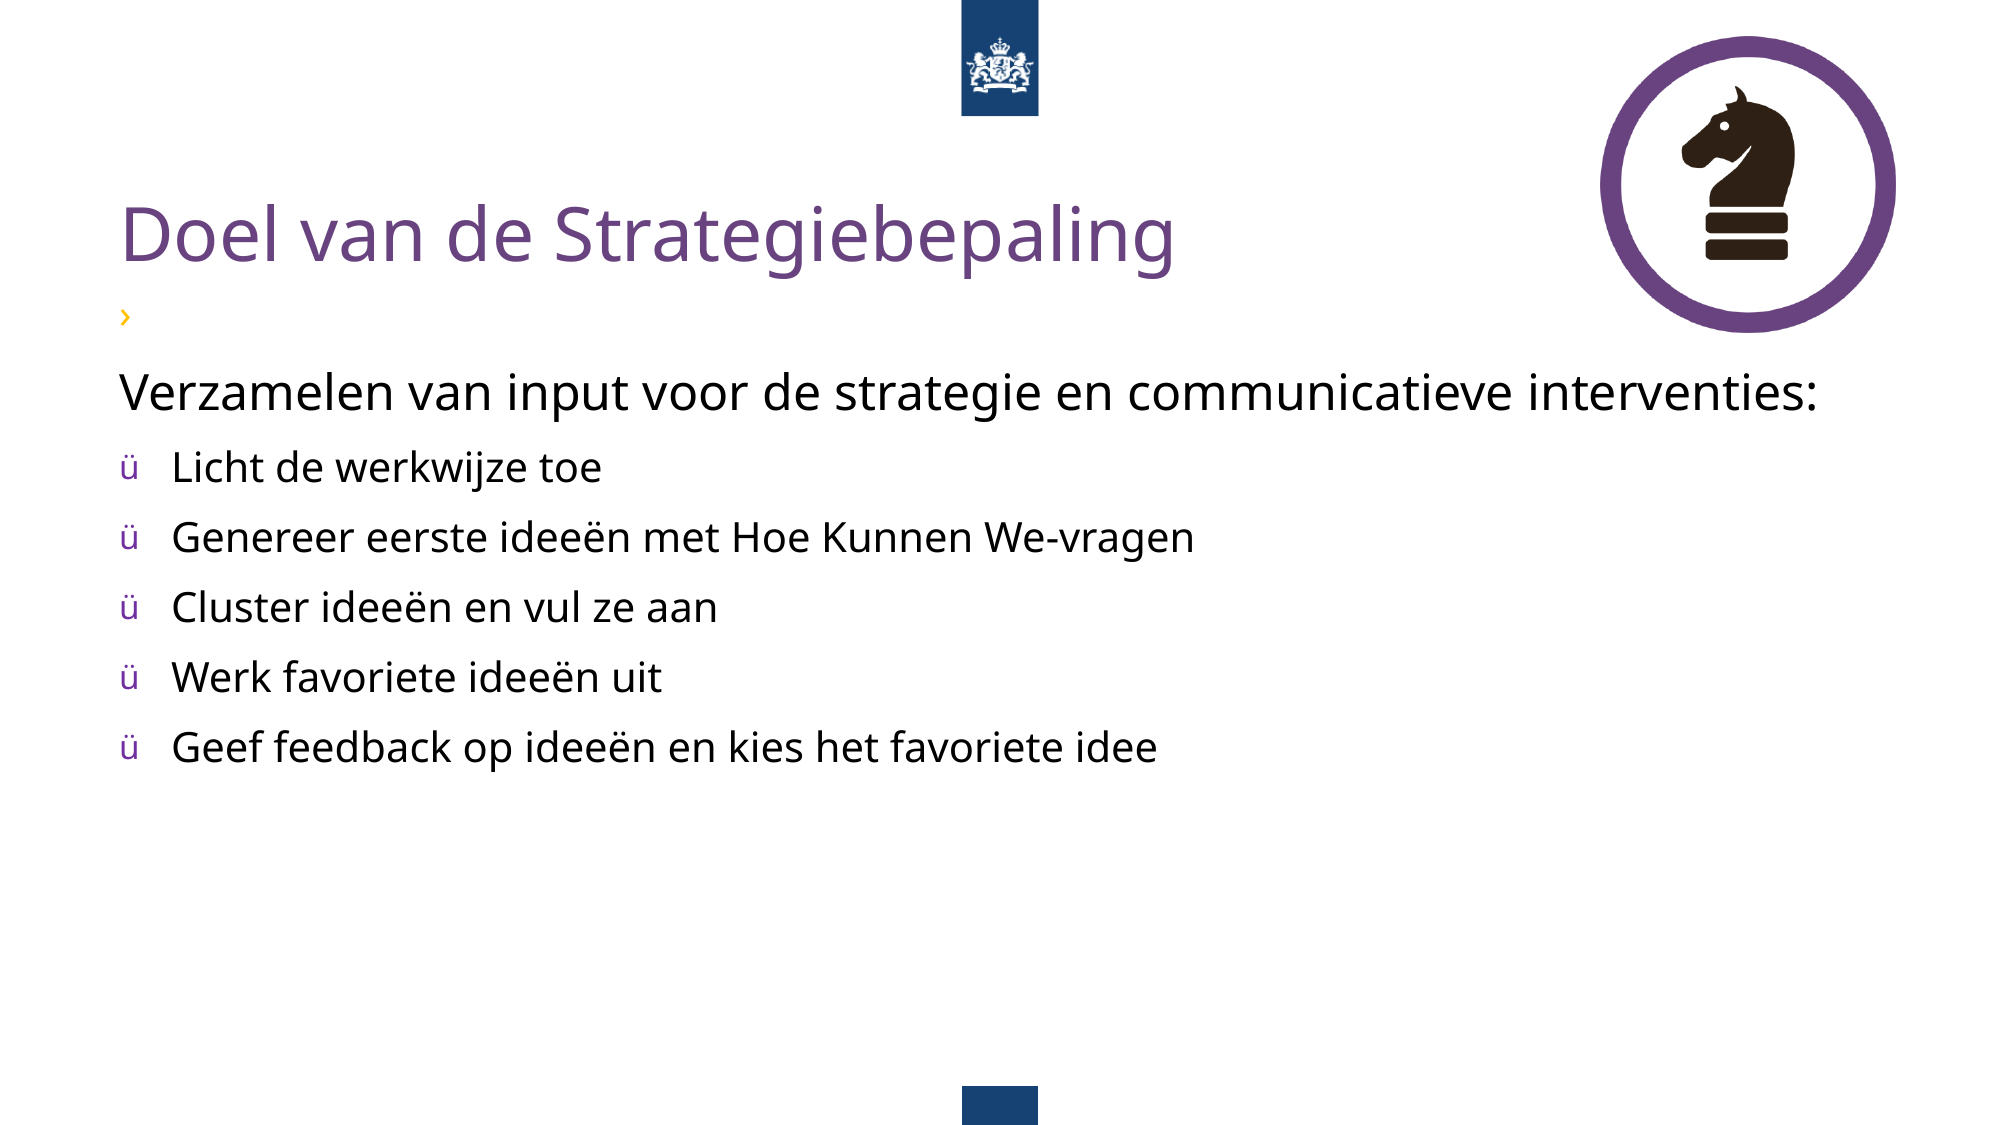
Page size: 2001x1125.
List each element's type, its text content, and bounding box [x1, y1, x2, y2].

title Doel van de Strategiebepaling [104, 129, 1600, 286]
picture [1600, 36, 1896, 333]
list Verzamelen van input voor de strategie en communicatieve interventies: Licht de werkwijze toe Genereer eerste ideeën met Hoe Kunnen We-vragen Cluster ideeën en vul ze aan Werk favoriete ideeën uit Geef feedback op ideeën en kies het favoriete idee [104, 286, 1897, 921]
